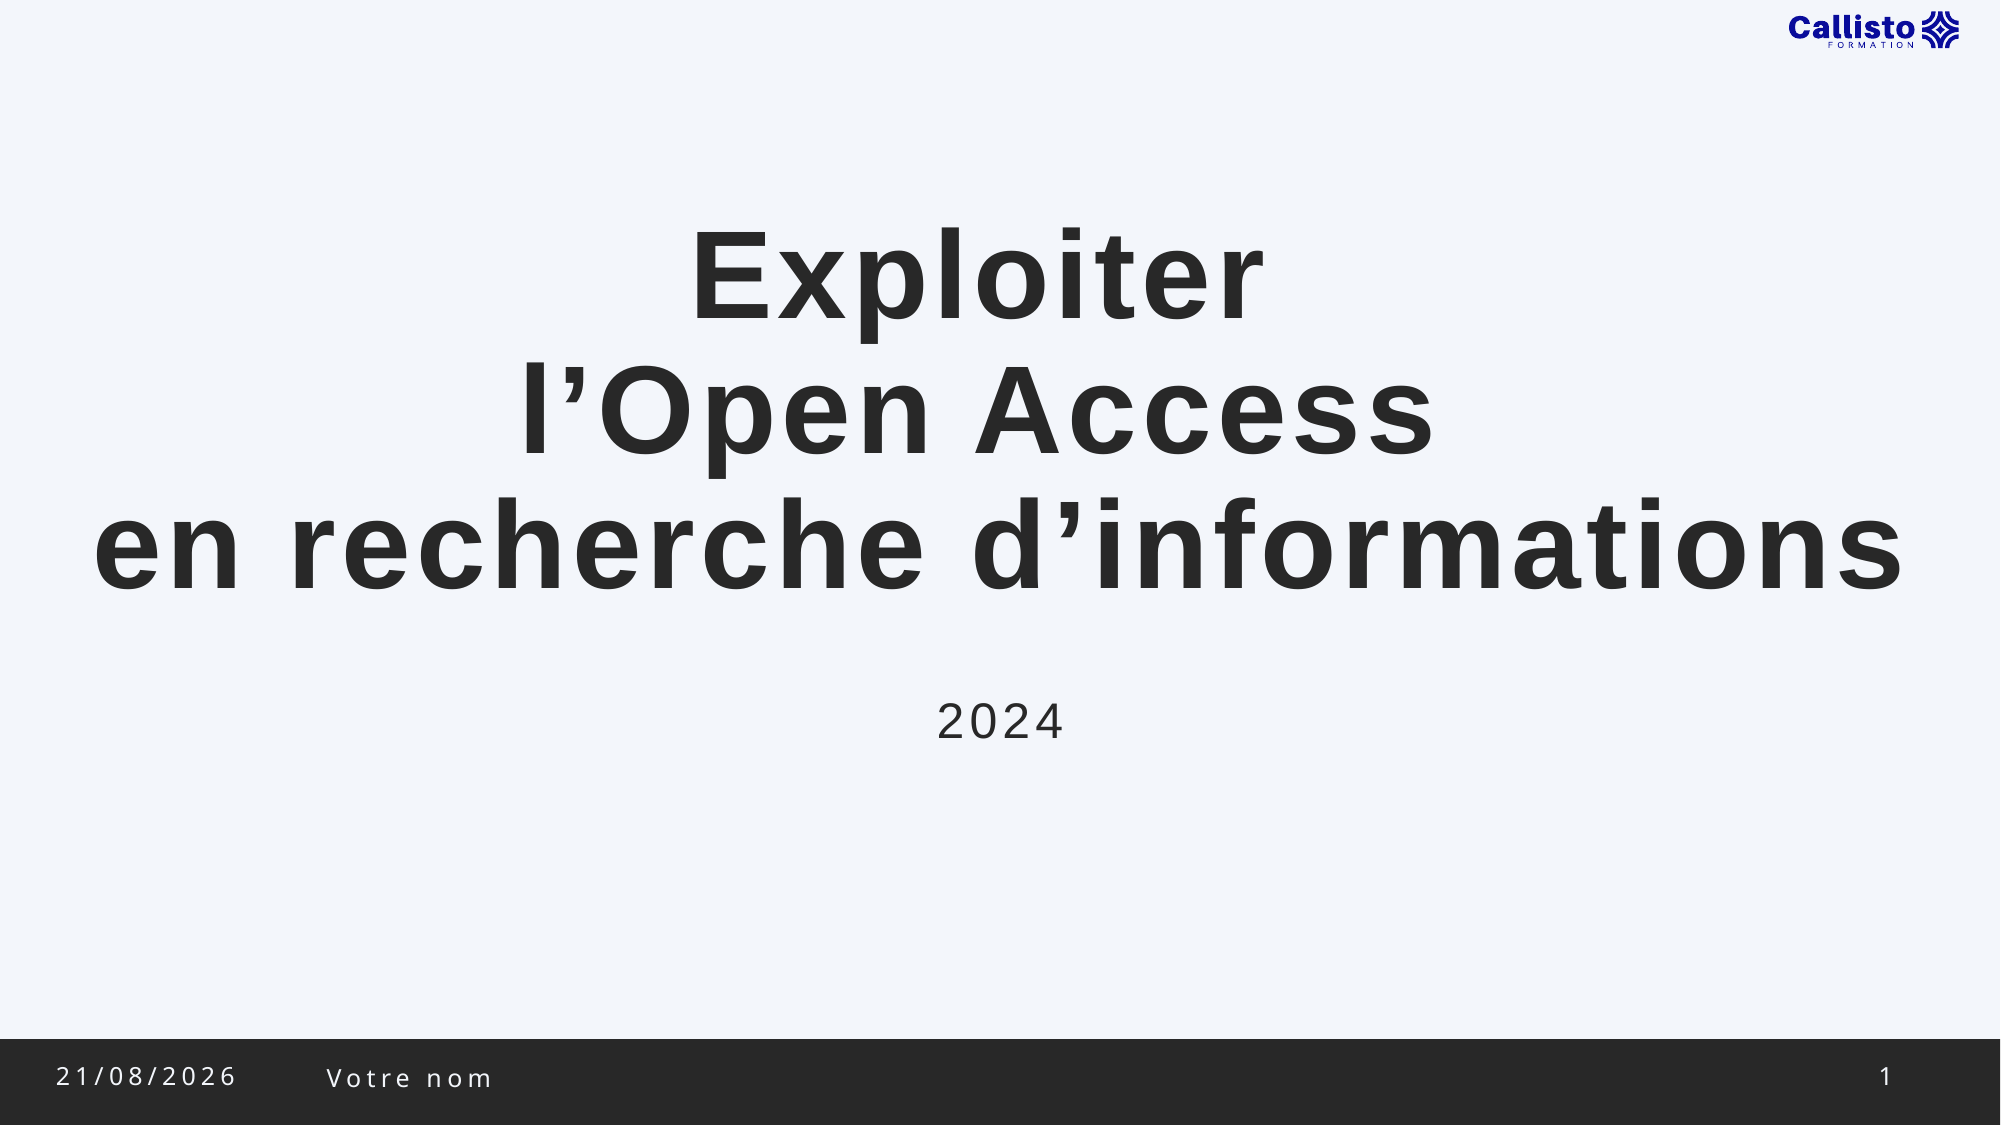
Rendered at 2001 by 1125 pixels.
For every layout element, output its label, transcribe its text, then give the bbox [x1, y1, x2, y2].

text_box Votre nom [311, 1047, 1810, 1108]
title Exploiter l’Open Access en recherche d’informations [40, 135, 1960, 623]
text_box 09/09/2024 [40, 1047, 256, 1108]
subtitle 2024 [249, 650, 1750, 923]
text_box 5 [1863, 1047, 1960, 1108]
